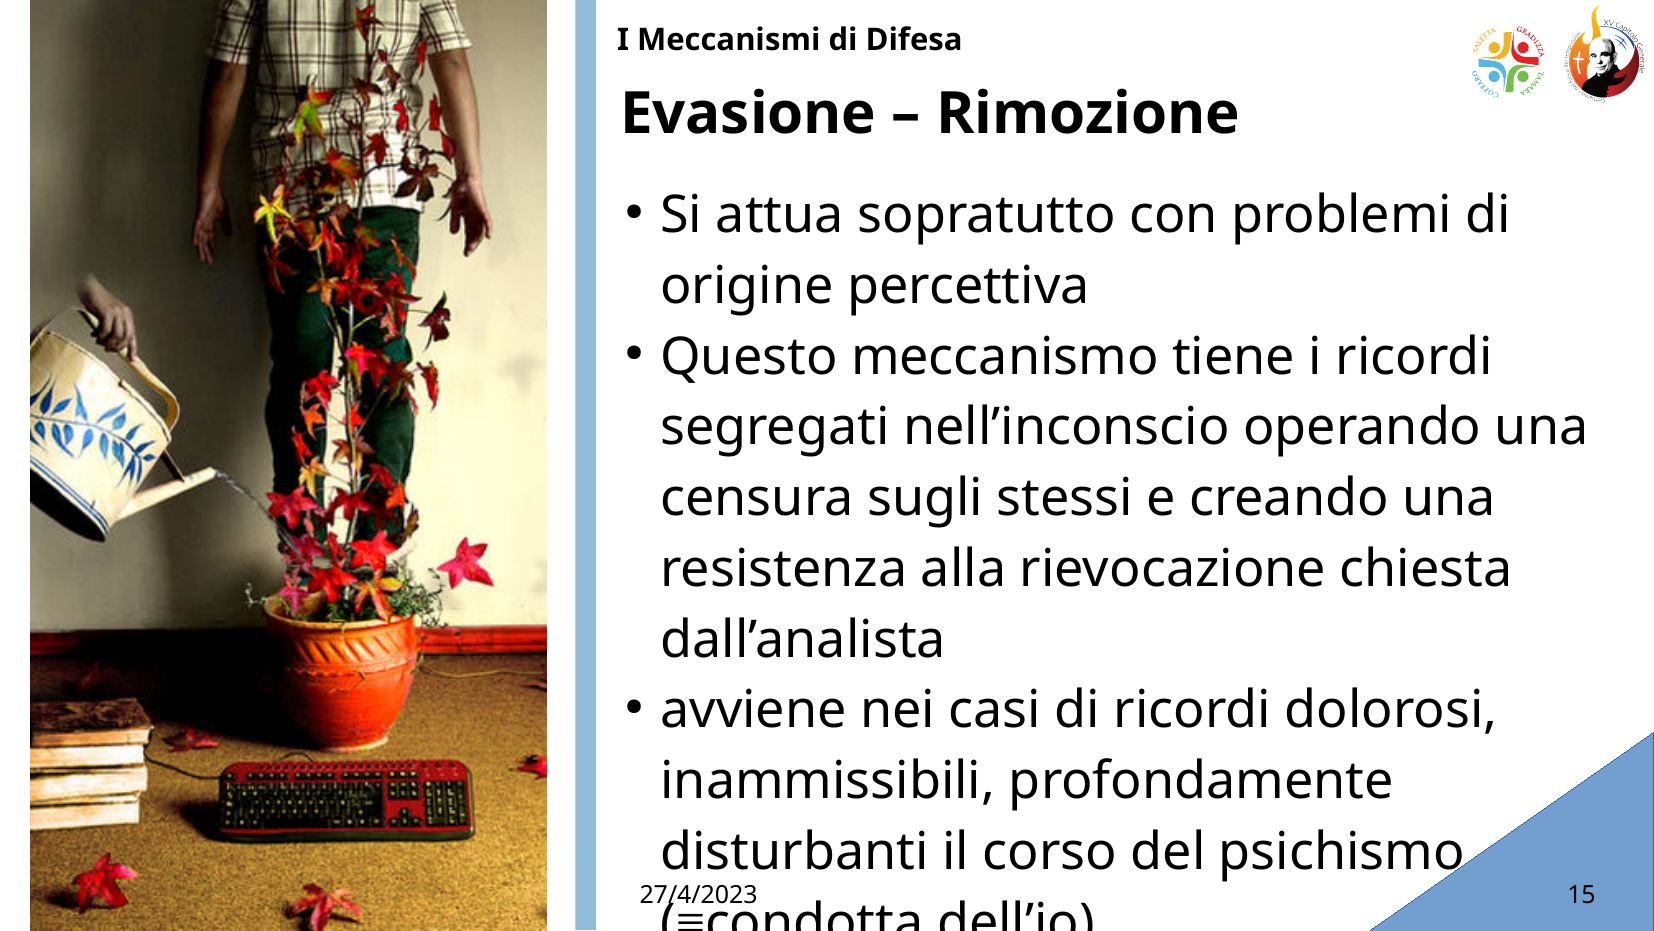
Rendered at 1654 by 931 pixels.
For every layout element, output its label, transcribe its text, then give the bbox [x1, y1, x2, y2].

picture [30, 0, 547, 931]
title Evasione – Rimozione [620, 70, 1617, 142]
text_box I Meccanismi di Difesa [602, 9, 1335, 63]
subtitle Si attua sopratutto con problemi di origine percettiva Questo meccanismo tiene i ricordi segregati nell’inconscio operando una censura sugli stessi e creando una resistenza alla rievocazione chiesta dall’analista avviene nei casi di ricordi dolorosi, inammissibili, profondamente disturbanti il corso del psichismo (≡condotta dell’io) [624, 177, 1619, 873]
picture [1563, 4, 1646, 103]
